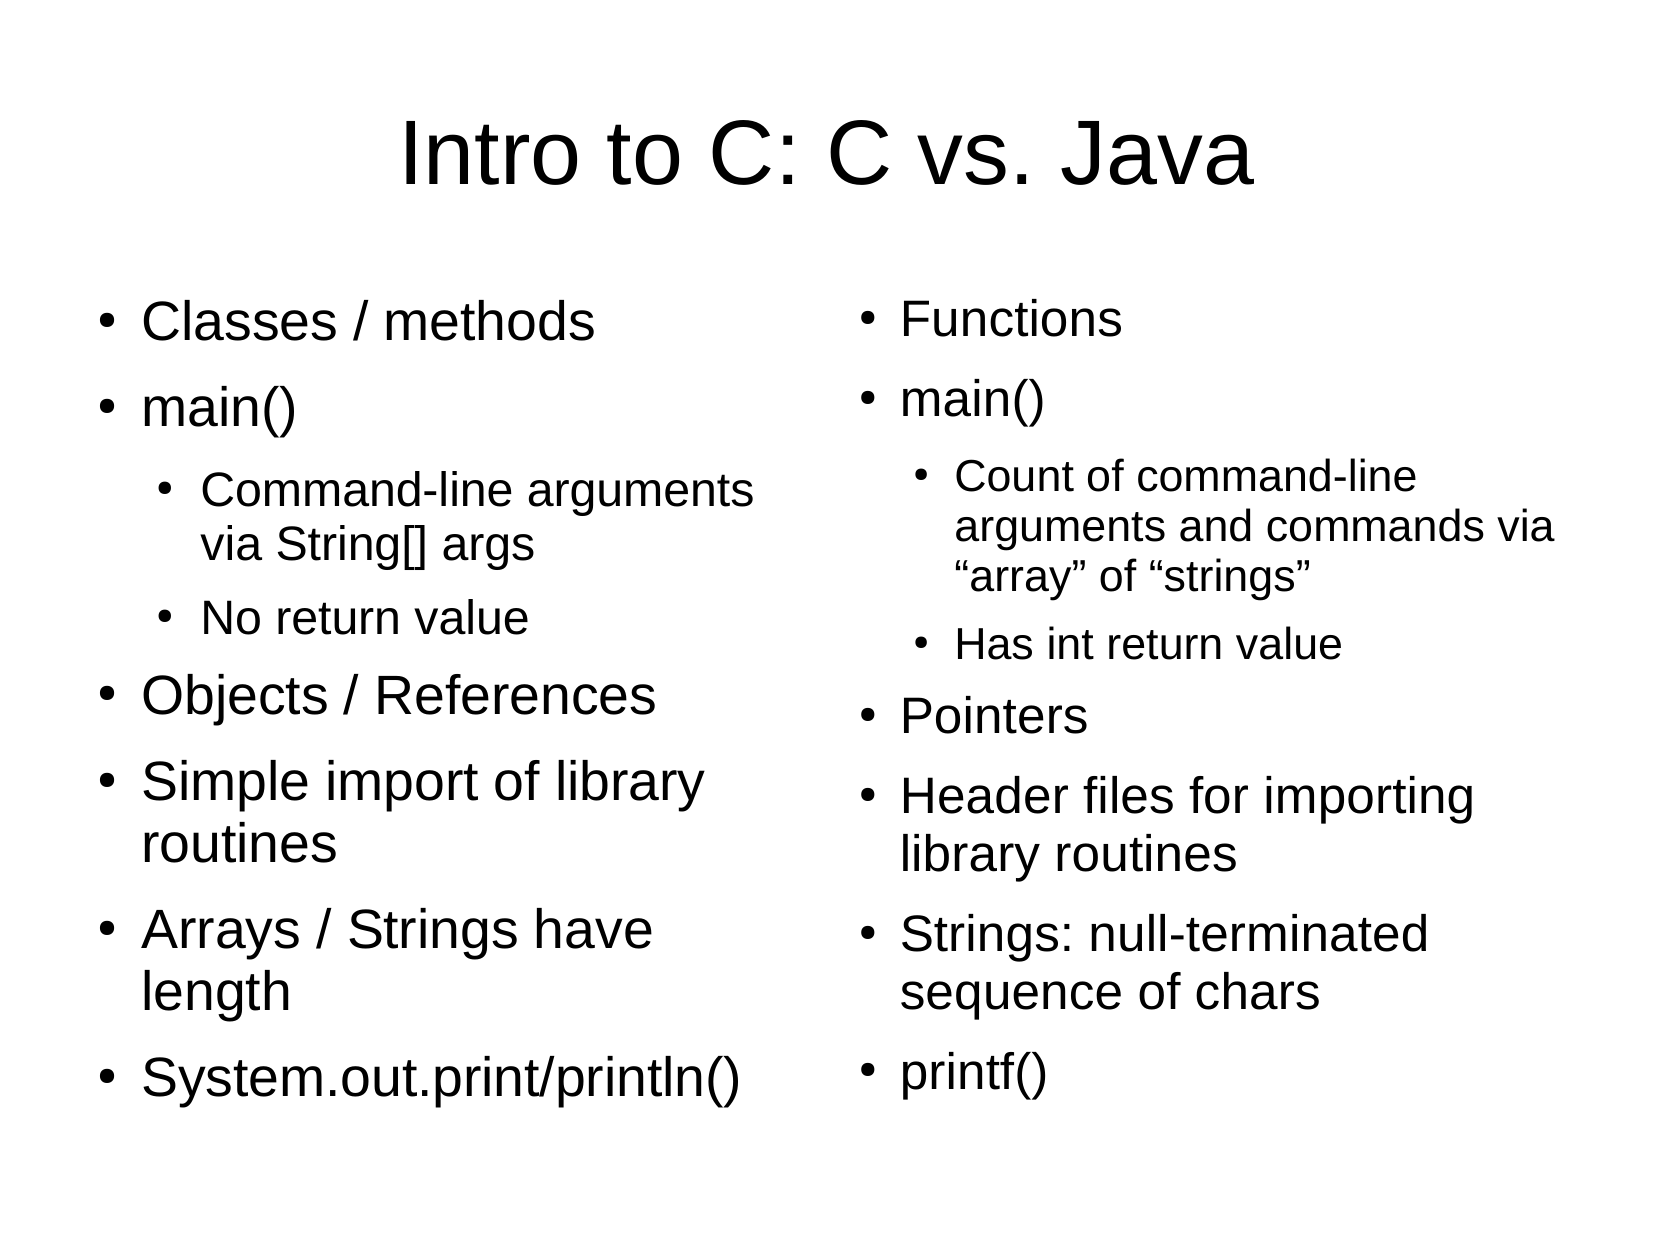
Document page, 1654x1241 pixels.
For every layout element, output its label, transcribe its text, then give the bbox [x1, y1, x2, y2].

list Classes / methods main() Command-line arguments via String[] args No return value Objects / References Simple import of library routines Arrays / Strings have length System.out.print/println() [82, 290, 809, 1109]
list Functions main() Count of command-line arguments and commands via “array” of “strings” Has int return value Pointers Header files for importing library routines Strings: null-terminated sequence of chars printf() [845, 290, 1572, 1109]
title Intro to C: C vs. Java [82, 49, 1571, 257]
